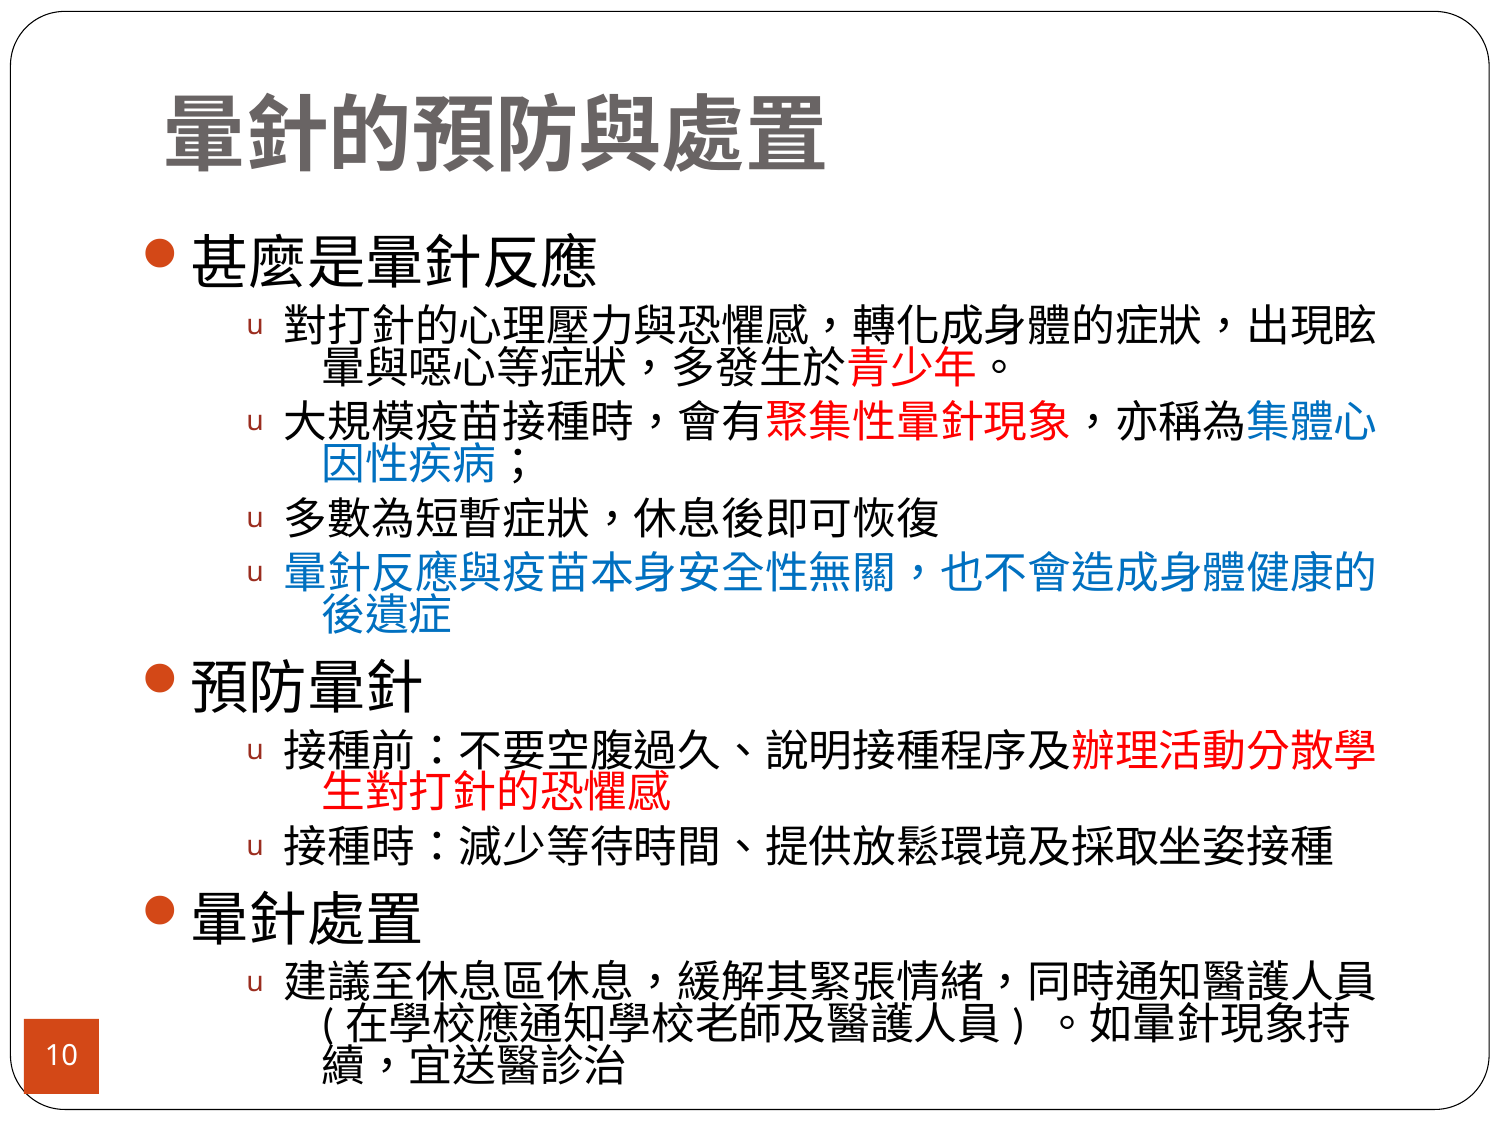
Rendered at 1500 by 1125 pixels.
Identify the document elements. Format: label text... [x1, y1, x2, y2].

list 甚麼是暈針反應 對打針的心理壓力與恐懼感，轉化成身體的症狀，出現眩暈與噁心等症狀，多發生於青少年。 大規模疫苗接種時，會有聚集性暈針現象，亦稱為集體心因性疾病； 多數為短暫症狀，休息後即可恢復 暈針反應與疫苗本身安全性無關，也不會造成身體健康的後遺症 預防暈針 接種前：不要空腹過久、說明接種程序及辦理活動分散學生對打針的恐懼感 接種時：減少等待時間、提供放鬆環境及採取坐姿接種 暈針處置 建議至休息區休息，緩解其緊張情緒，同時通知醫護人員(在學校應通知學校老師及醫護人員) 。如暈針現象持續，宜送醫診治 [126, 231, 1400, 1120]
text_box [23, 1018, 99, 1094]
title 暈針的預防與處置 [147, 45, 1426, 197]
